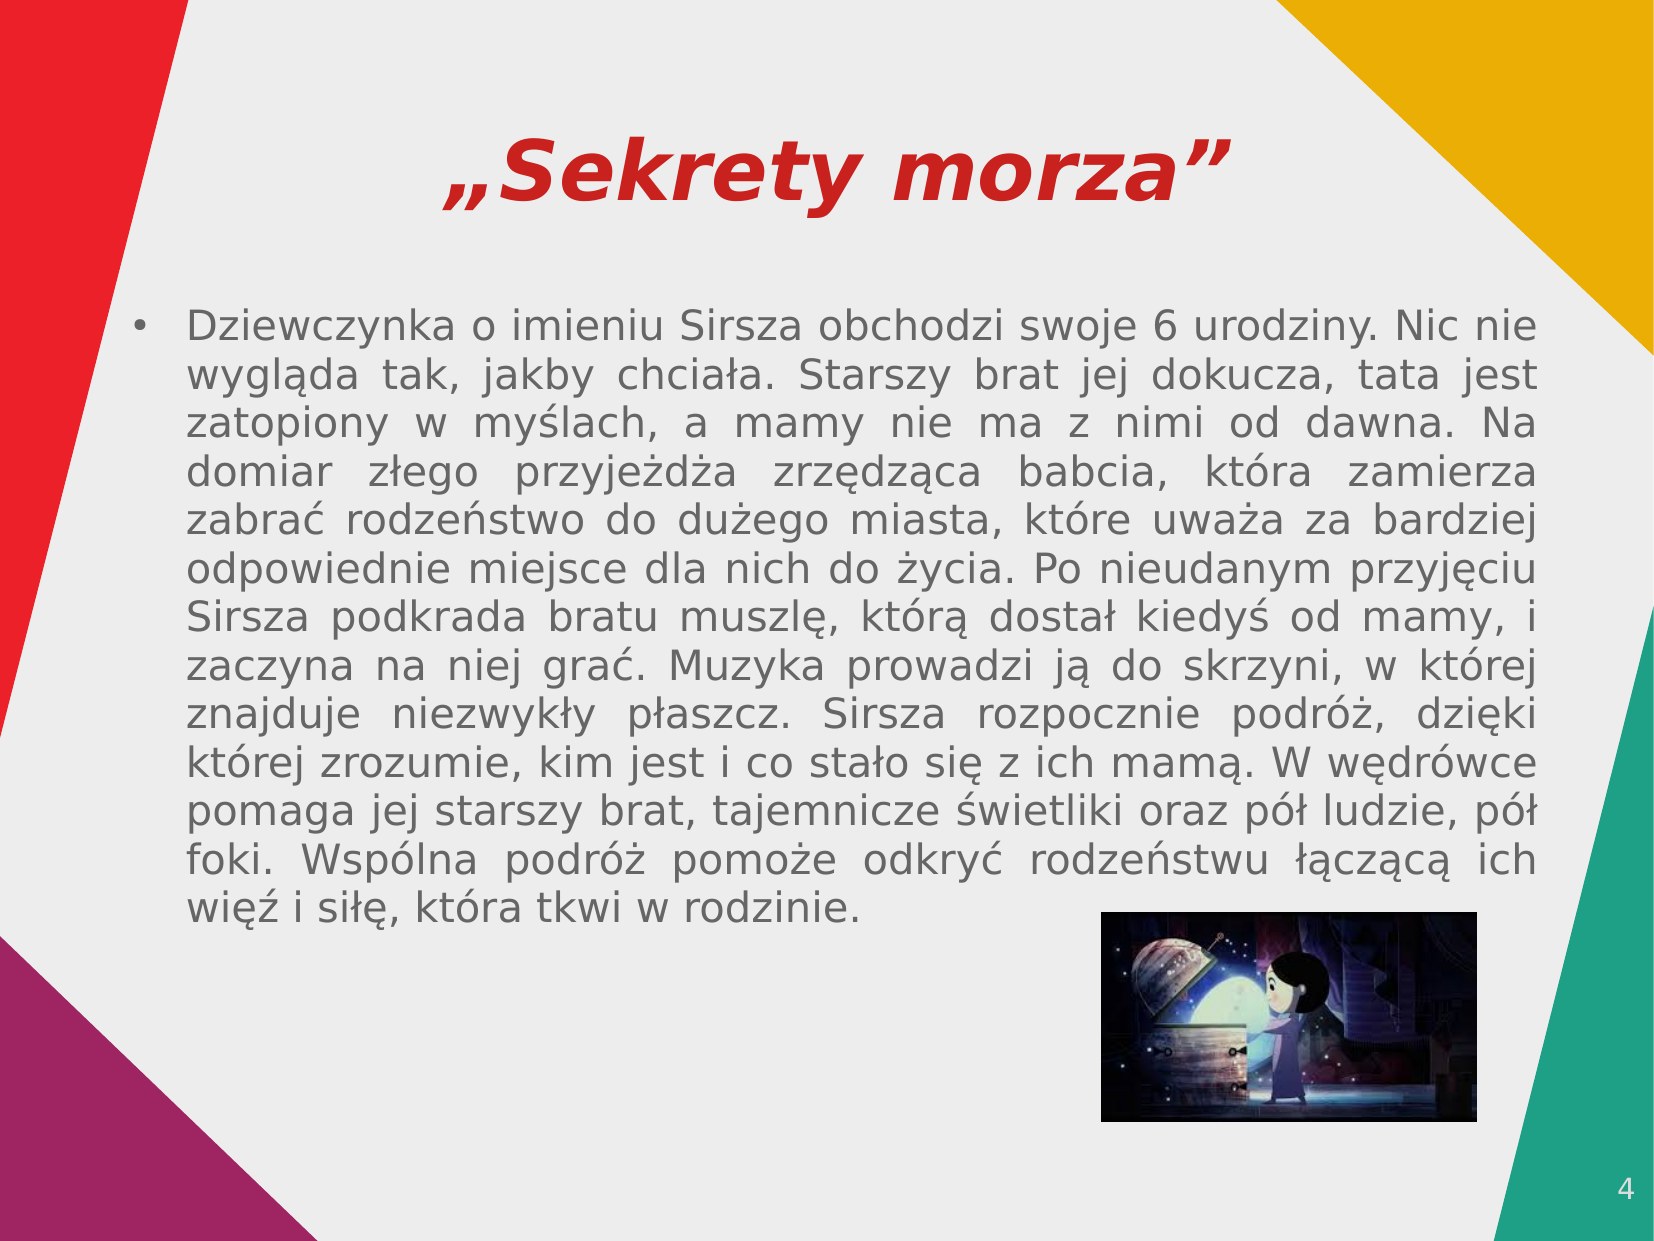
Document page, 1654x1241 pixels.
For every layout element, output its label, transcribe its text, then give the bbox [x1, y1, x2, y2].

title „Sekrety morza” [114, 73, 1539, 271]
picture [1101, 912, 1477, 1123]
list Dziewczynka o imieniu Sirsza obchodzi swoje 6 urodziny. Nic nie wygląda tak, jakby chciała. Starszy brat jej dokucza, tata jest zatopiony w myślach, a mamy nie ma z nimi od dawna. Na domiar złego przyjeżdża zrzędząca babcia, która zamierza zabrać rodzeństwo do dużego miasta, które uważa za bardziej odpowiednie miejsce dla nich do życia. Po nieudanym przyjęciu Sirsza podkrada bratu muszlę, którą dostał kiedyś od mamy, i zaczyna na niej grać. Muzyka prowadzi ją do skrzyni, w której znajduje niezwykły płaszcz. Sirsza rozpocznie podróż, dzięki której zrozumie, kim jest i co stało się z ich mamą. W wędrówce pomaga jej starszy brat, tajemnicze świetliki oraz pół ludzie, pół foki. Wspólna podróż pomoże odkryć rodzeństwu łączącą ich więź i siłę, która tkwi w rodzinie. [114, 302, 1539, 1033]
